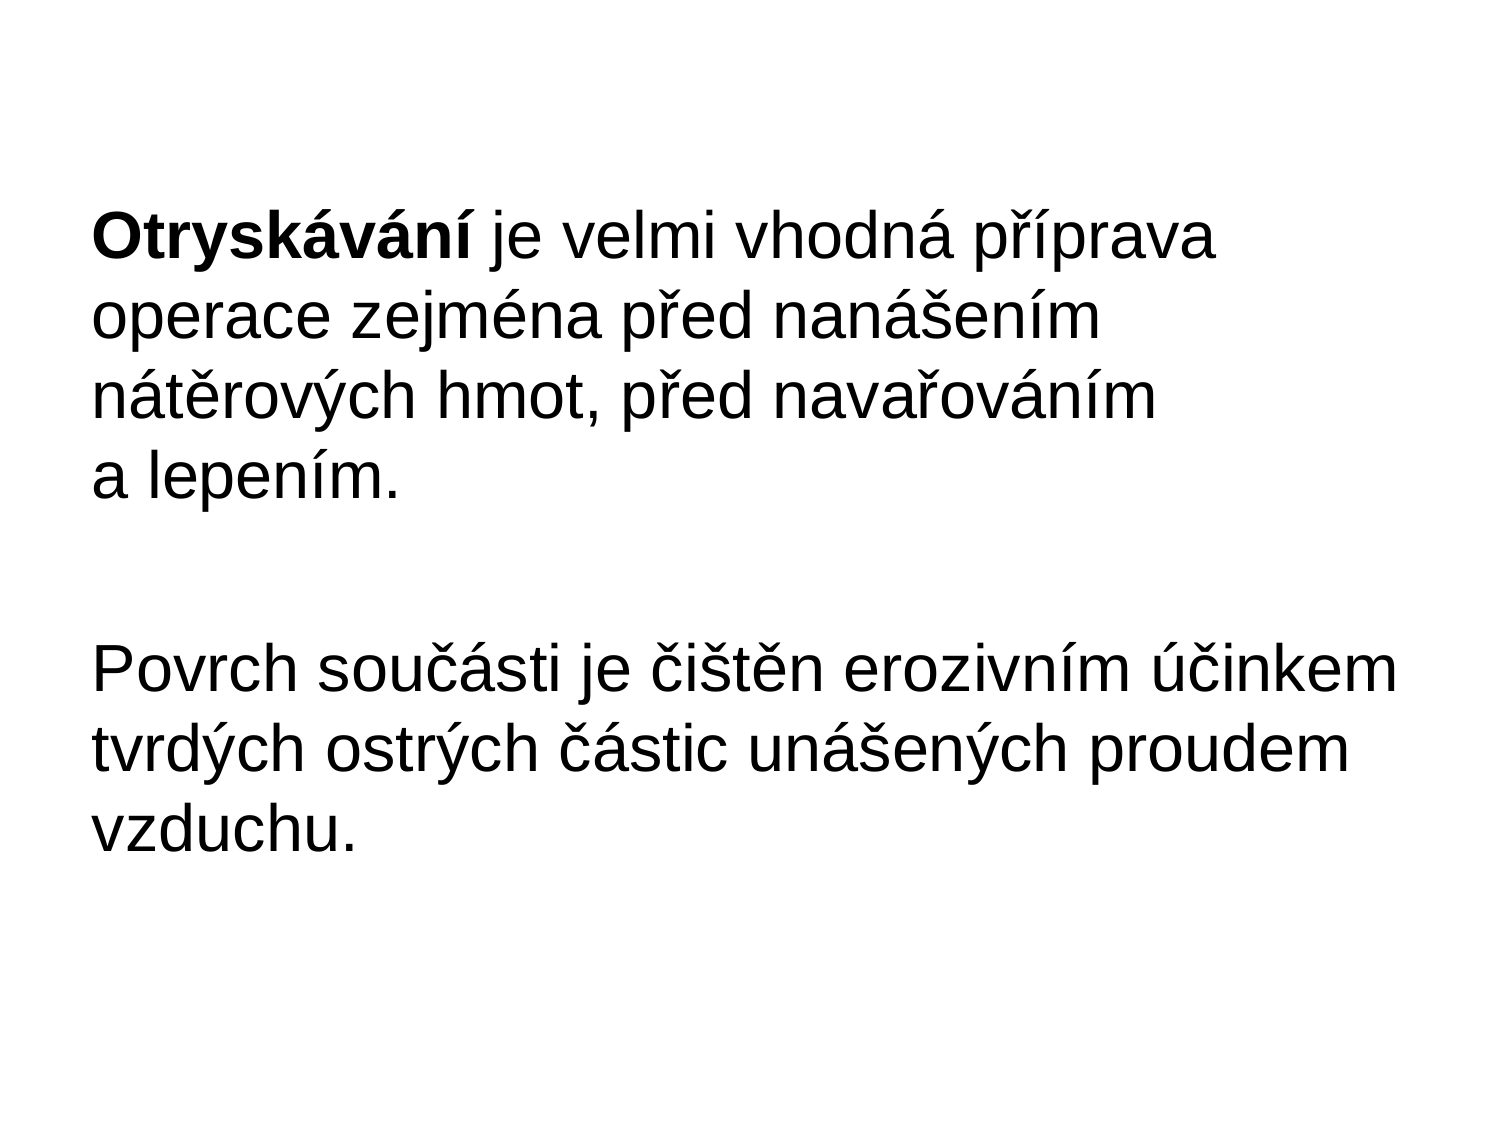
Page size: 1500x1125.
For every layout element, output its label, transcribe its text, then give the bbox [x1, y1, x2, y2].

list Otryskávání je velmi vhodná příprava operace zejména před nanášením nátěrových hmot, před navařováním a lepením. Povrch součásti je čištěn erozivním účinkem tvrdých ostrých částic unášených proudem vzduchu. [76, 184, 1427, 1125]
